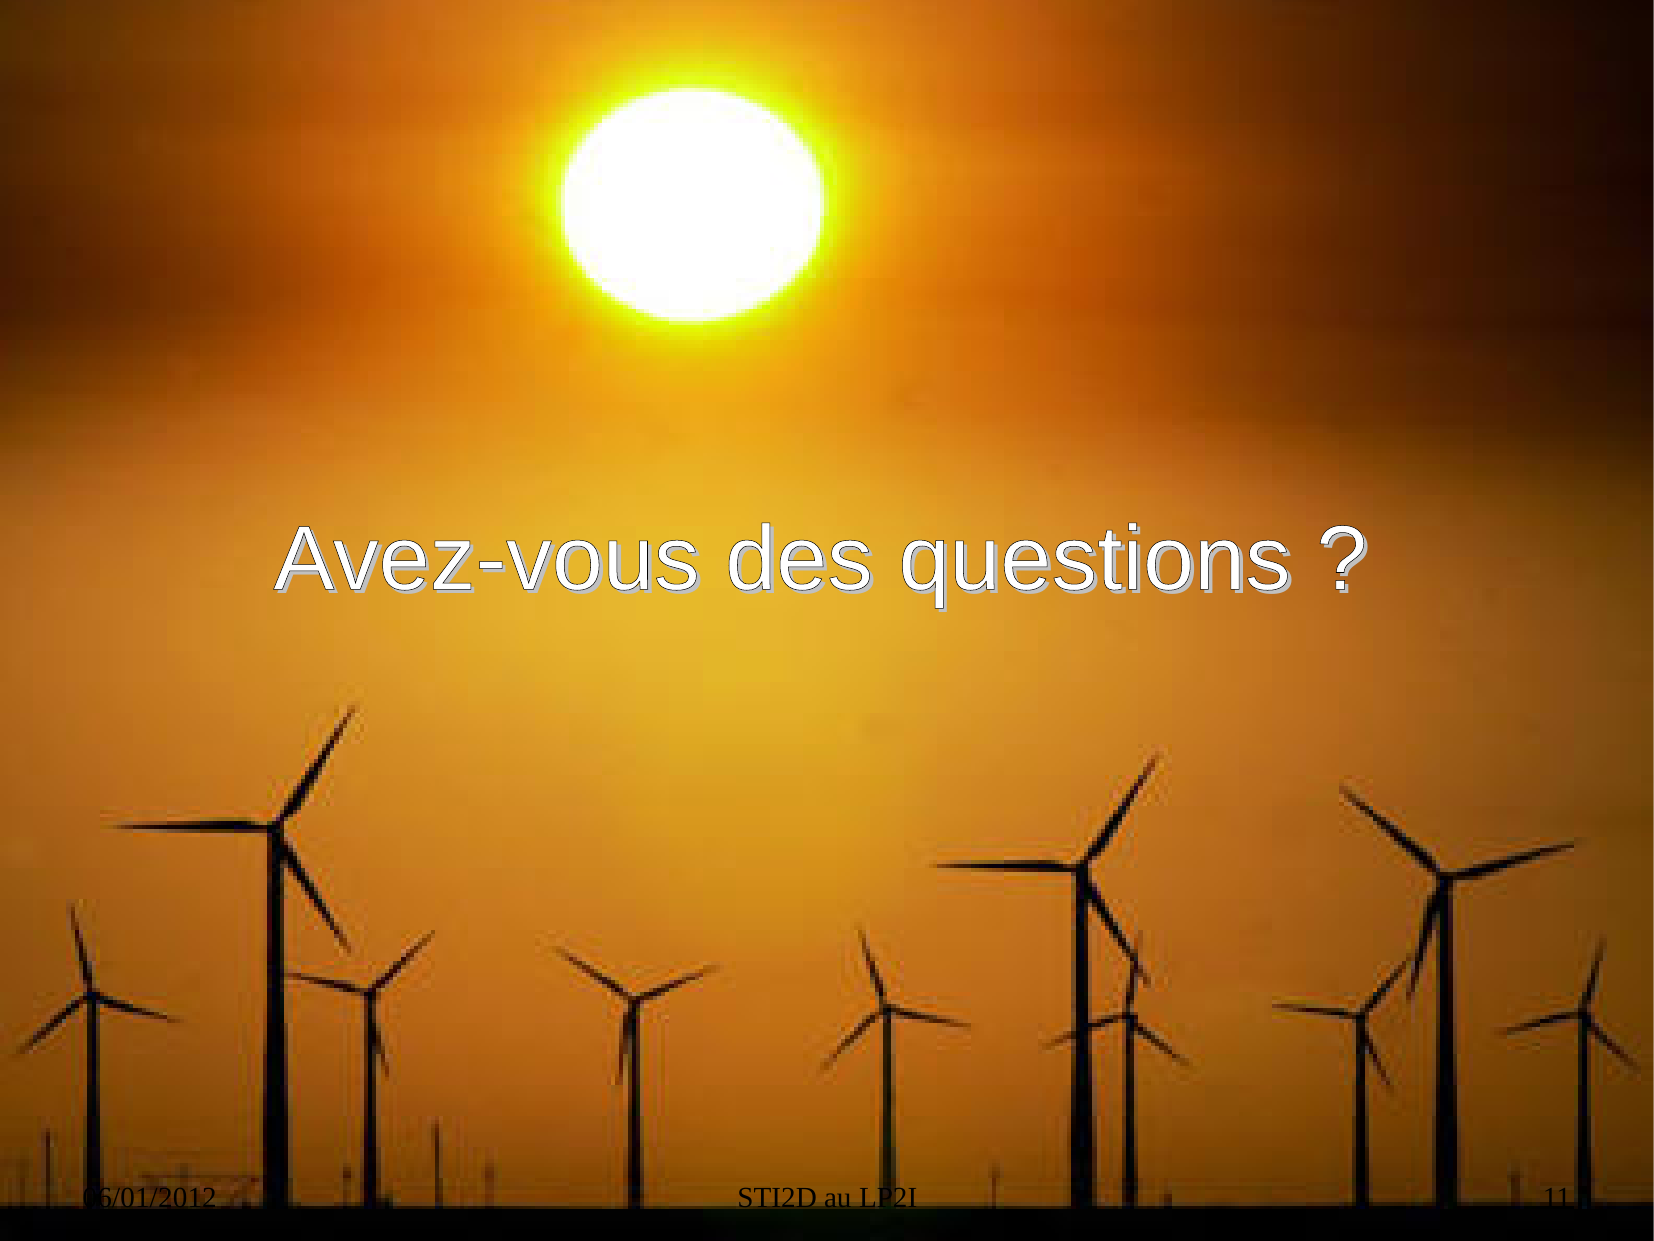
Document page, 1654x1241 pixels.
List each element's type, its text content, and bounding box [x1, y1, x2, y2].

picture [0, 0, 1654, 1241]
title Avez-vous des questions ? [76, 461, 1566, 654]
